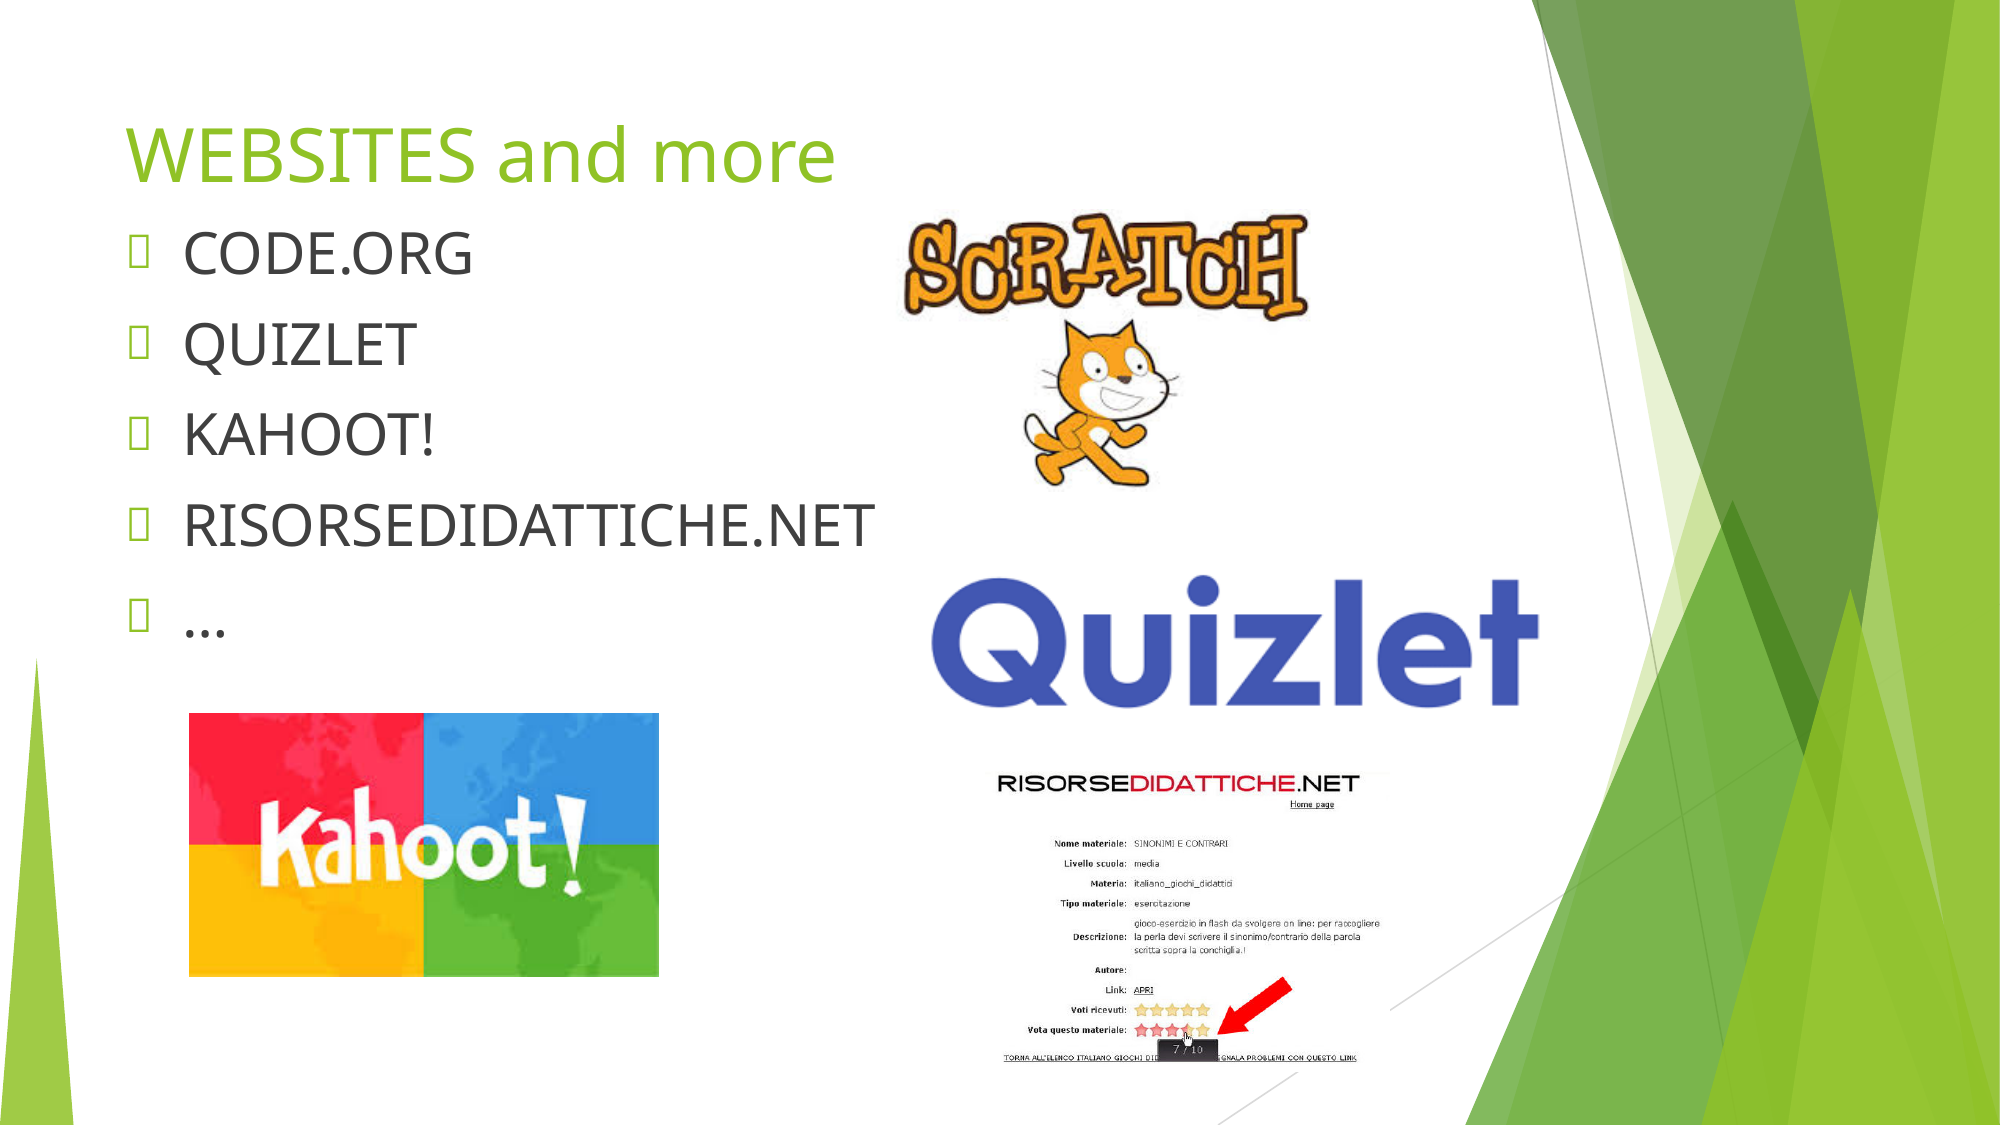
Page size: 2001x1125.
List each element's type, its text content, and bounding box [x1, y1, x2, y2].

picture [924, 544, 1549, 742]
picture [189, 713, 659, 977]
picture [985, 771, 1390, 1072]
list CODE.ORG QUIZLET KAHOOT! RISORSEDIDATTICHE.NET … [111, 208, 1522, 845]
title WEBSITES and more [111, 99, 1522, 208]
picture [884, 209, 1320, 492]
